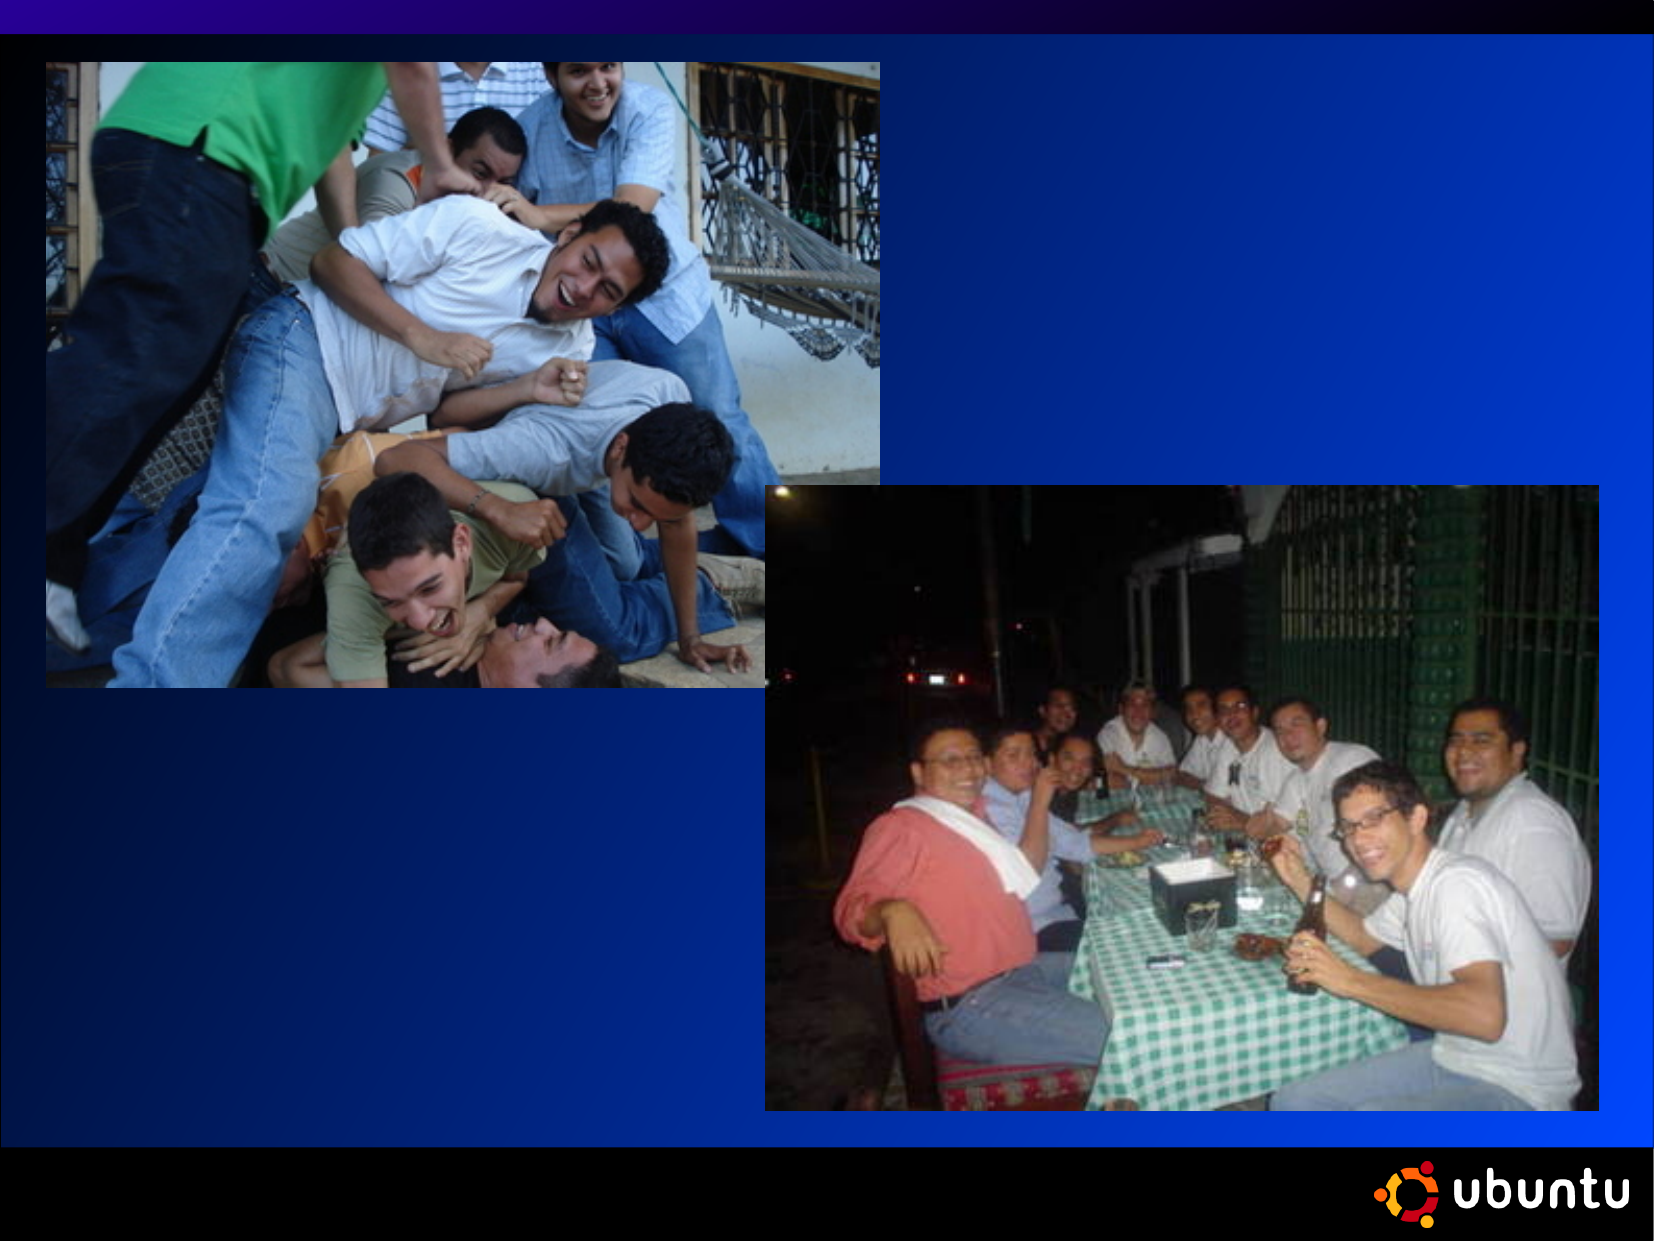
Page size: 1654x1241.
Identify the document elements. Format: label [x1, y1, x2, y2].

picture [1374, 1161, 1629, 1228]
picture [46, 62, 1599, 1111]
text_box [0, 0, 1654, 1241]
